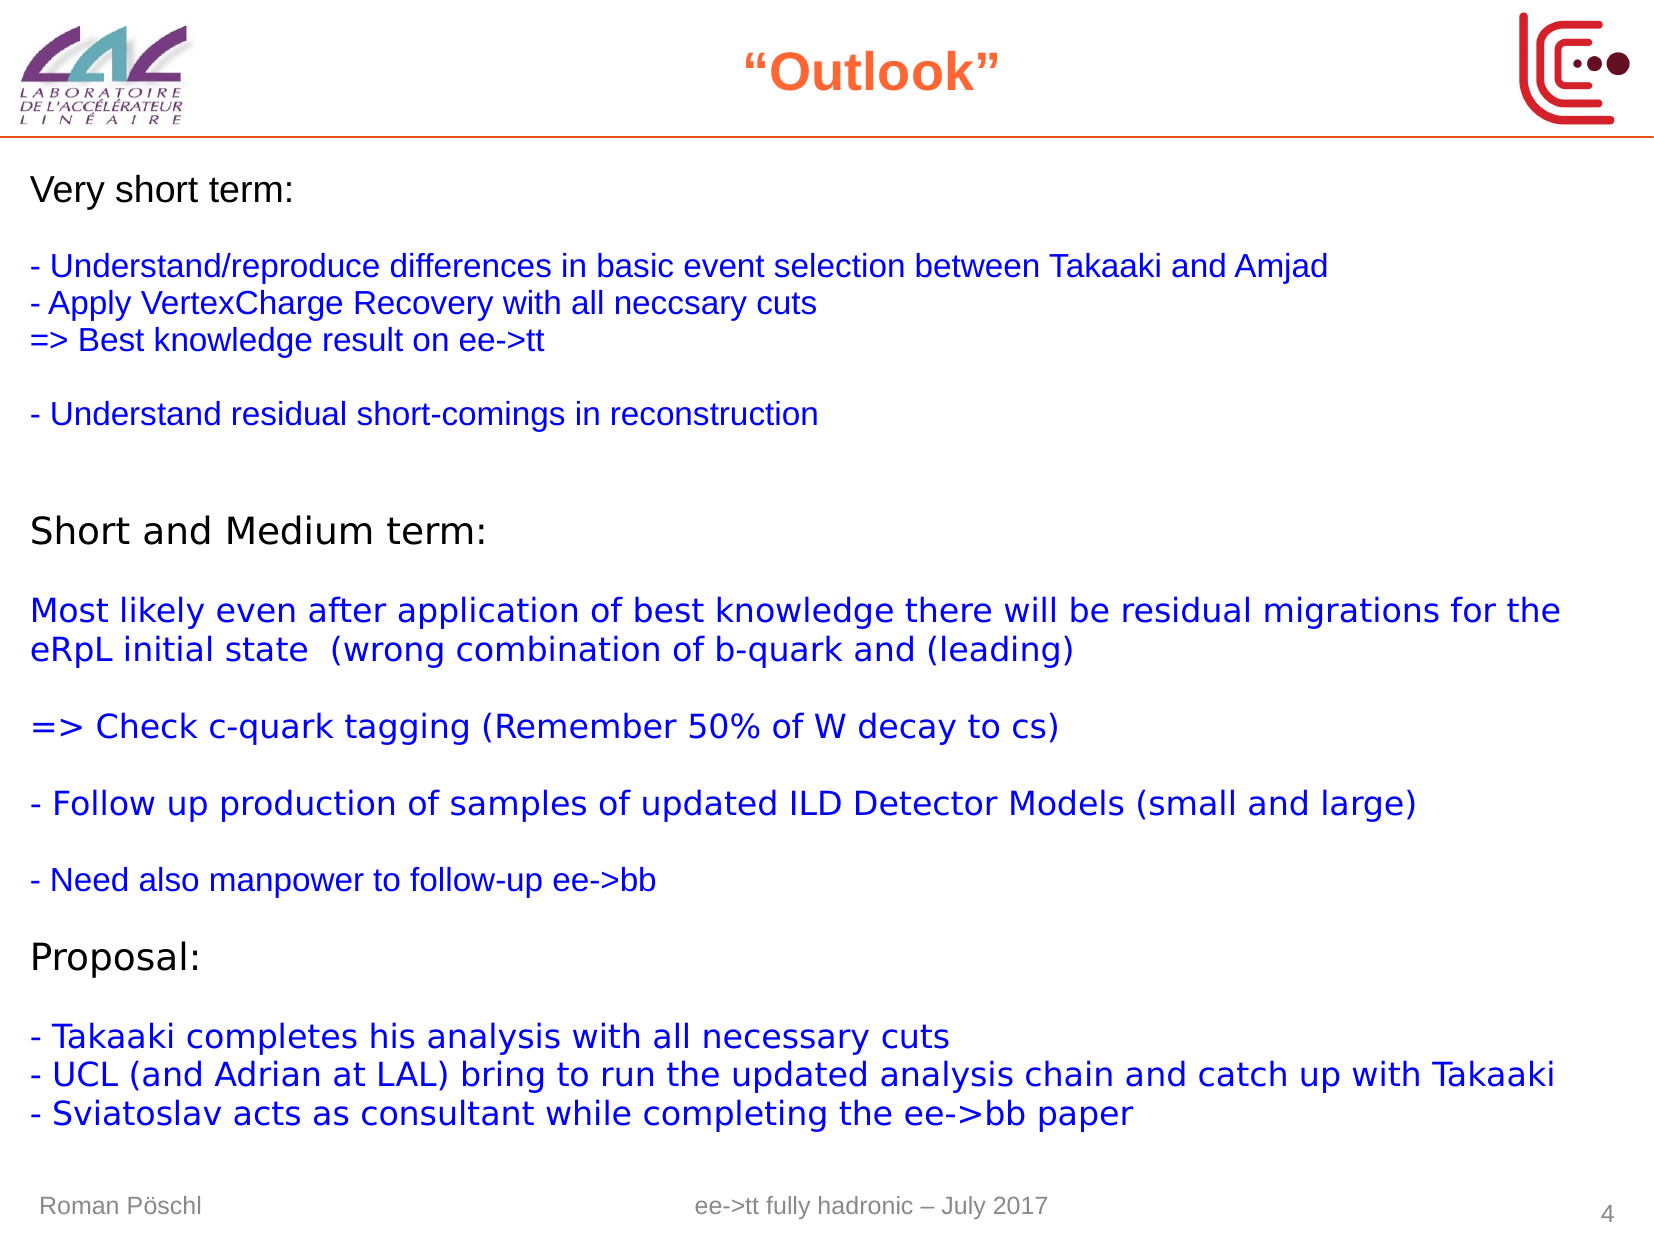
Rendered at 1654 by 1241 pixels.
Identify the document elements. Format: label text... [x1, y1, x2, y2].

picture [17, 22, 199, 127]
title “Outlook” [128, 29, 1617, 113]
picture [1508, 2, 1641, 135]
text_box Very short term: - Understand/reproduce differences in basic event selection between Takaaki and Amjad - Apply VertexCharge Recovery with all neccsary cuts => Best knowledge result on ee->tt - Understand residual short-comings in reconstruction Short and Medium term: Most likely even after application of best knowledge there will be residual migrations for the eRpL initial state (wrong combination of b-quark and (leading) => Check c-quark tagging (Remember 50% of W decay to cs) - Follow up production of samples of updated ILD Detector Models (small and large) - Need also manpower to follow-up ee->bb Proposal: - Takaaki completes his analysis with all necessary cuts - UCL (and Adrian at LAL) bring to run the updated analysis chain and catch up with Takaaki - Sviatoslav acts as consultant while completing the ee->bb paper [15, 161, 1654, 1241]
